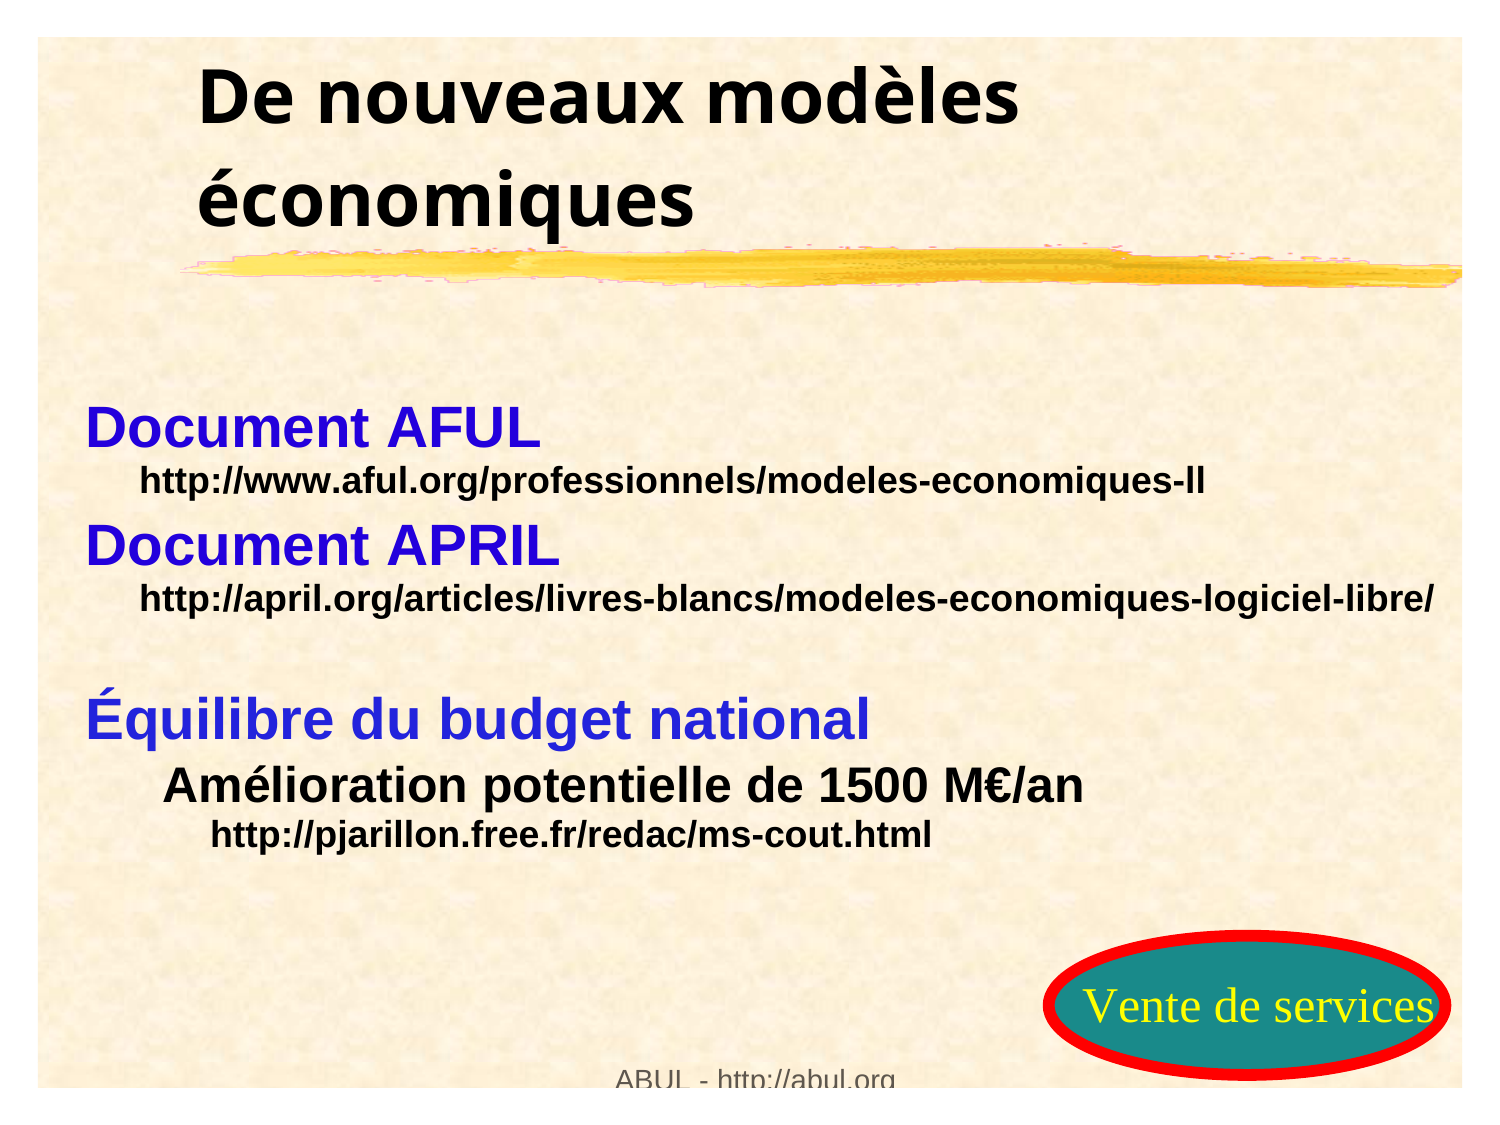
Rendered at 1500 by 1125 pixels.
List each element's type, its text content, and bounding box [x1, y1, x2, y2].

text_box Vente de services [1048, 935, 1446, 1075]
picture [883, 1076, 891, 1088]
picture [620, 1073, 627, 1082]
title De nouveaux modèles économiques [196, 39, 1463, 253]
picture [858, 1076, 866, 1088]
picture [639, 1081, 649, 1088]
picture [754, 1076, 761, 1088]
picture [722, 1076, 729, 1088]
picture [37, 37, 1463, 1088]
picture [738, 1076, 743, 1088]
picture [618, 1084, 630, 1088]
picture [639, 1072, 648, 1078]
picture [794, 1082, 801, 1088]
list Document AFUL http://www.aful.org/professionnels/modeles-economiques-ll Document APRIL http://april.org/articles/livres-blancs/modeles-economiques-logiciel-libre/ Équilibre du budget national Amélioration potentielle de 1500 M€/an http://pjarillon.free.fr/redac/ms-cout.html [53, 386, 1463, 964]
picture [811, 1076, 818, 1088]
